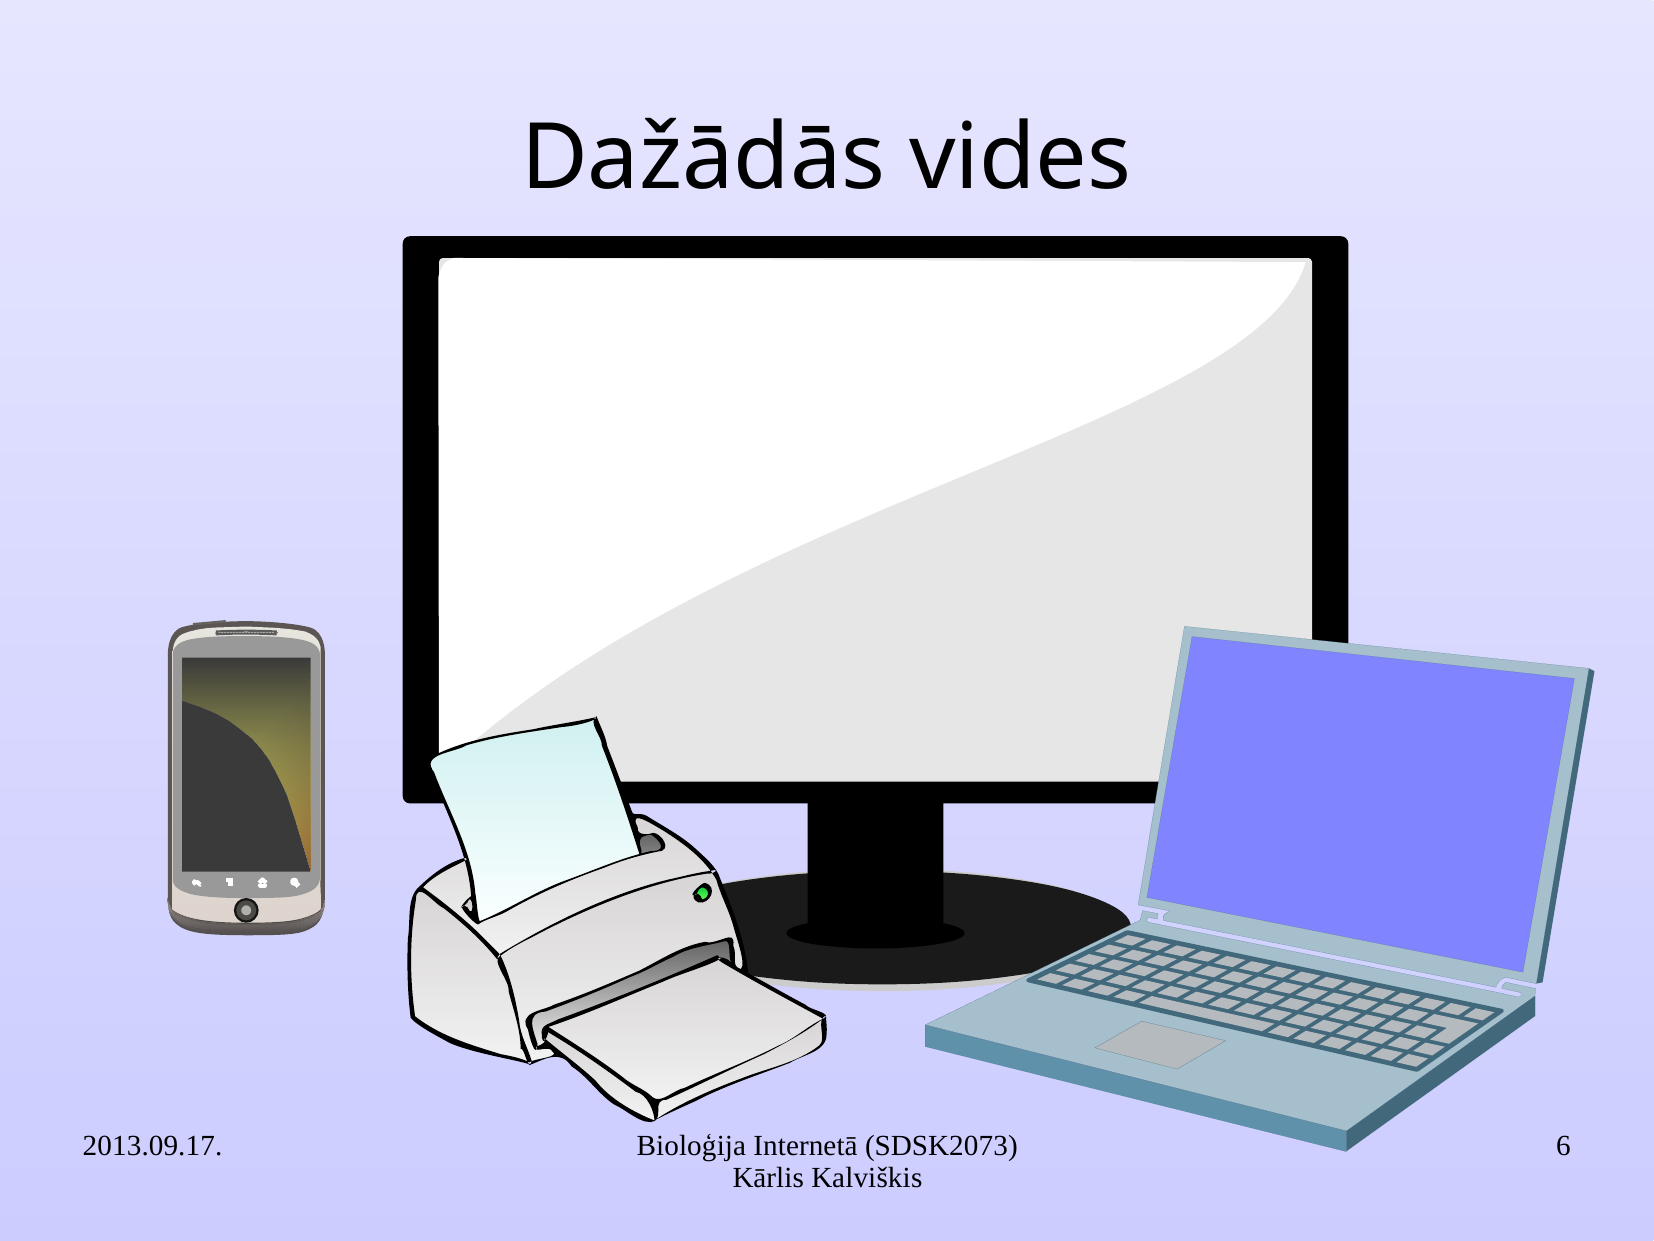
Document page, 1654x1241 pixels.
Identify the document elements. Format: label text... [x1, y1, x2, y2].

title Dažādās vides [82, 56, 1571, 250]
text_box [402, 250, 1595, 1152]
text_box [167, 620, 325, 936]
